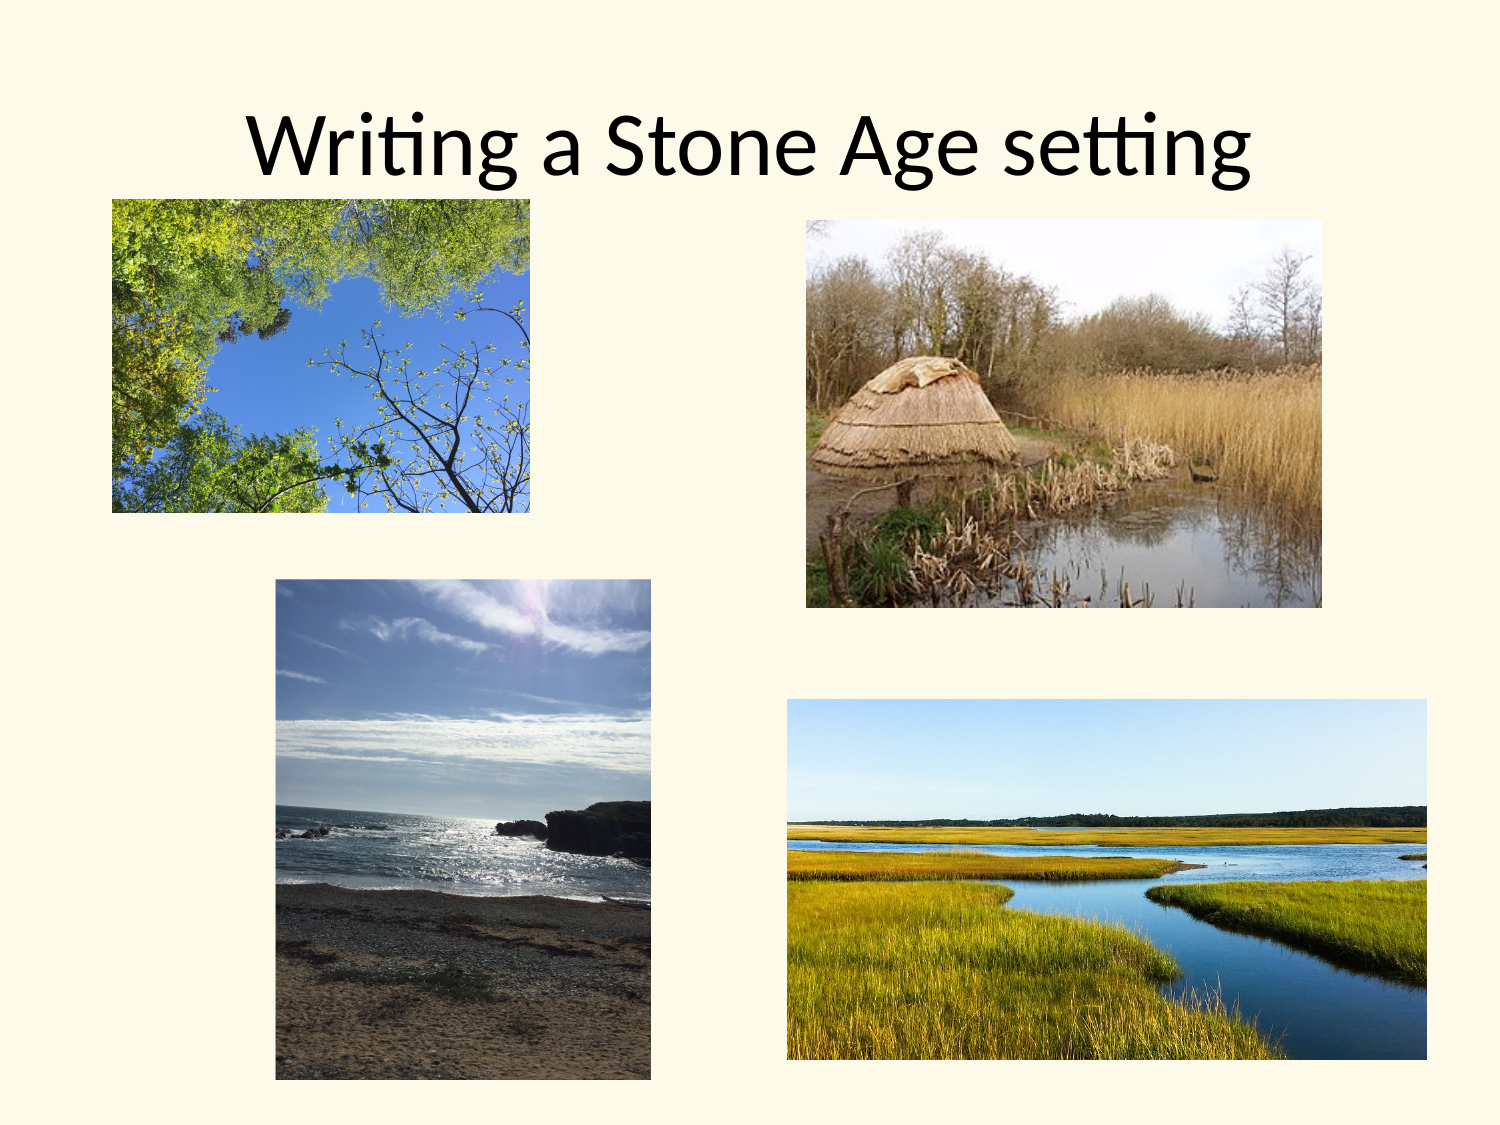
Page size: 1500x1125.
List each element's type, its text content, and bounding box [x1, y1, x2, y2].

picture [275, 579, 651, 1080]
title Writing a Stone Age setting [75, 45, 1426, 233]
picture [787, 699, 1427, 1060]
picture [806, 220, 1322, 608]
picture [112, 200, 530, 513]
